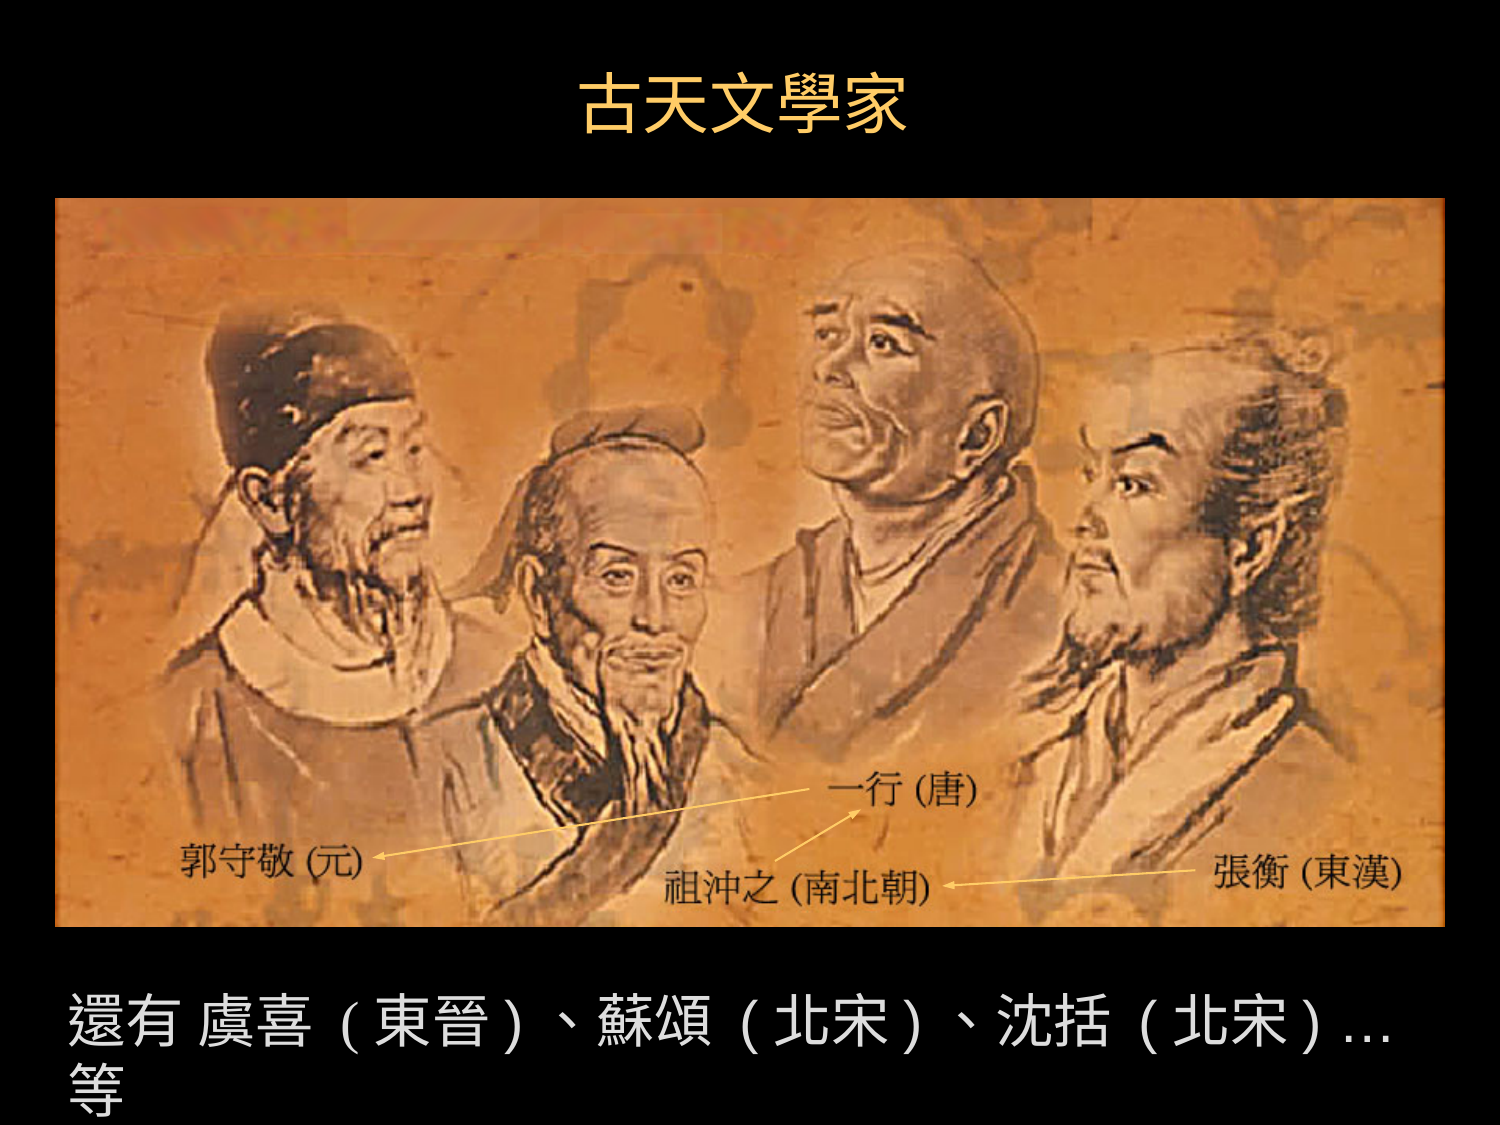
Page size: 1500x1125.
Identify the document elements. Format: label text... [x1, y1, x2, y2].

text_box 古天文學家 [561, 54, 940, 151]
chart [55, 198, 1445, 927]
text_box 還有 虞喜 (東晉)、蘇頌 (北宋)、沈括 (北宋) … 等 [52, 976, 1447, 1125]
